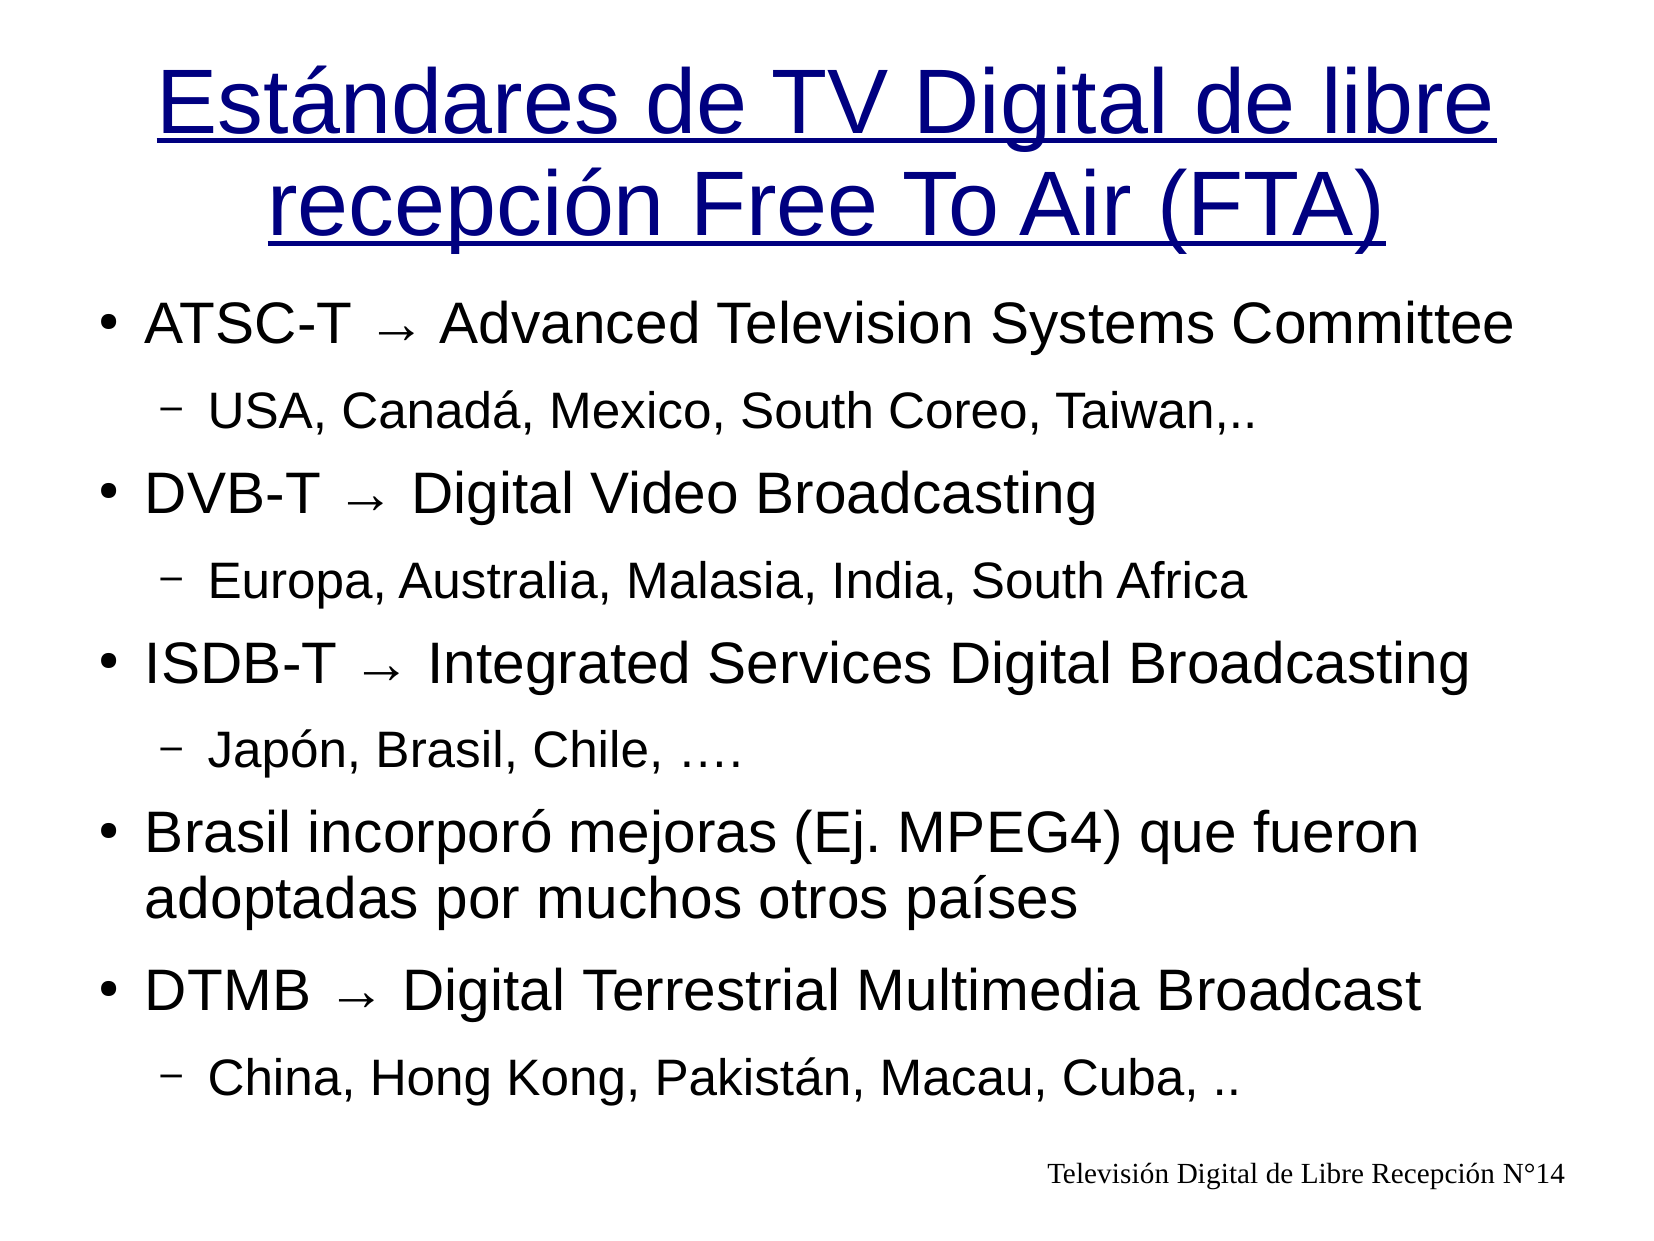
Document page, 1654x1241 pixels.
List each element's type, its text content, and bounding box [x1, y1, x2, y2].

title Estándares de TV Digital de libre recepción Free To Air (FTA) [82, 49, 1571, 257]
list ATSC-T → Advanced Television Systems Committee USA, Canadá, Mexico, South Coreo, Taiwan,.. DVB-T → Digital Video Broadcasting Europa, Australia, Malasia, India, South Africa ISDB-T → Integrated Services Digital Broadcasting Japón, Brasil, Chile, …. Brasil incorporó mejoras (Ej. MPEG4) que fueron adoptadas por muchos otros países DTMB → Digital Terrestrial Multimedia Broadcast China, Hong Kong, Pakistán, Macau, Cuba, .. [82, 290, 1538, 1121]
